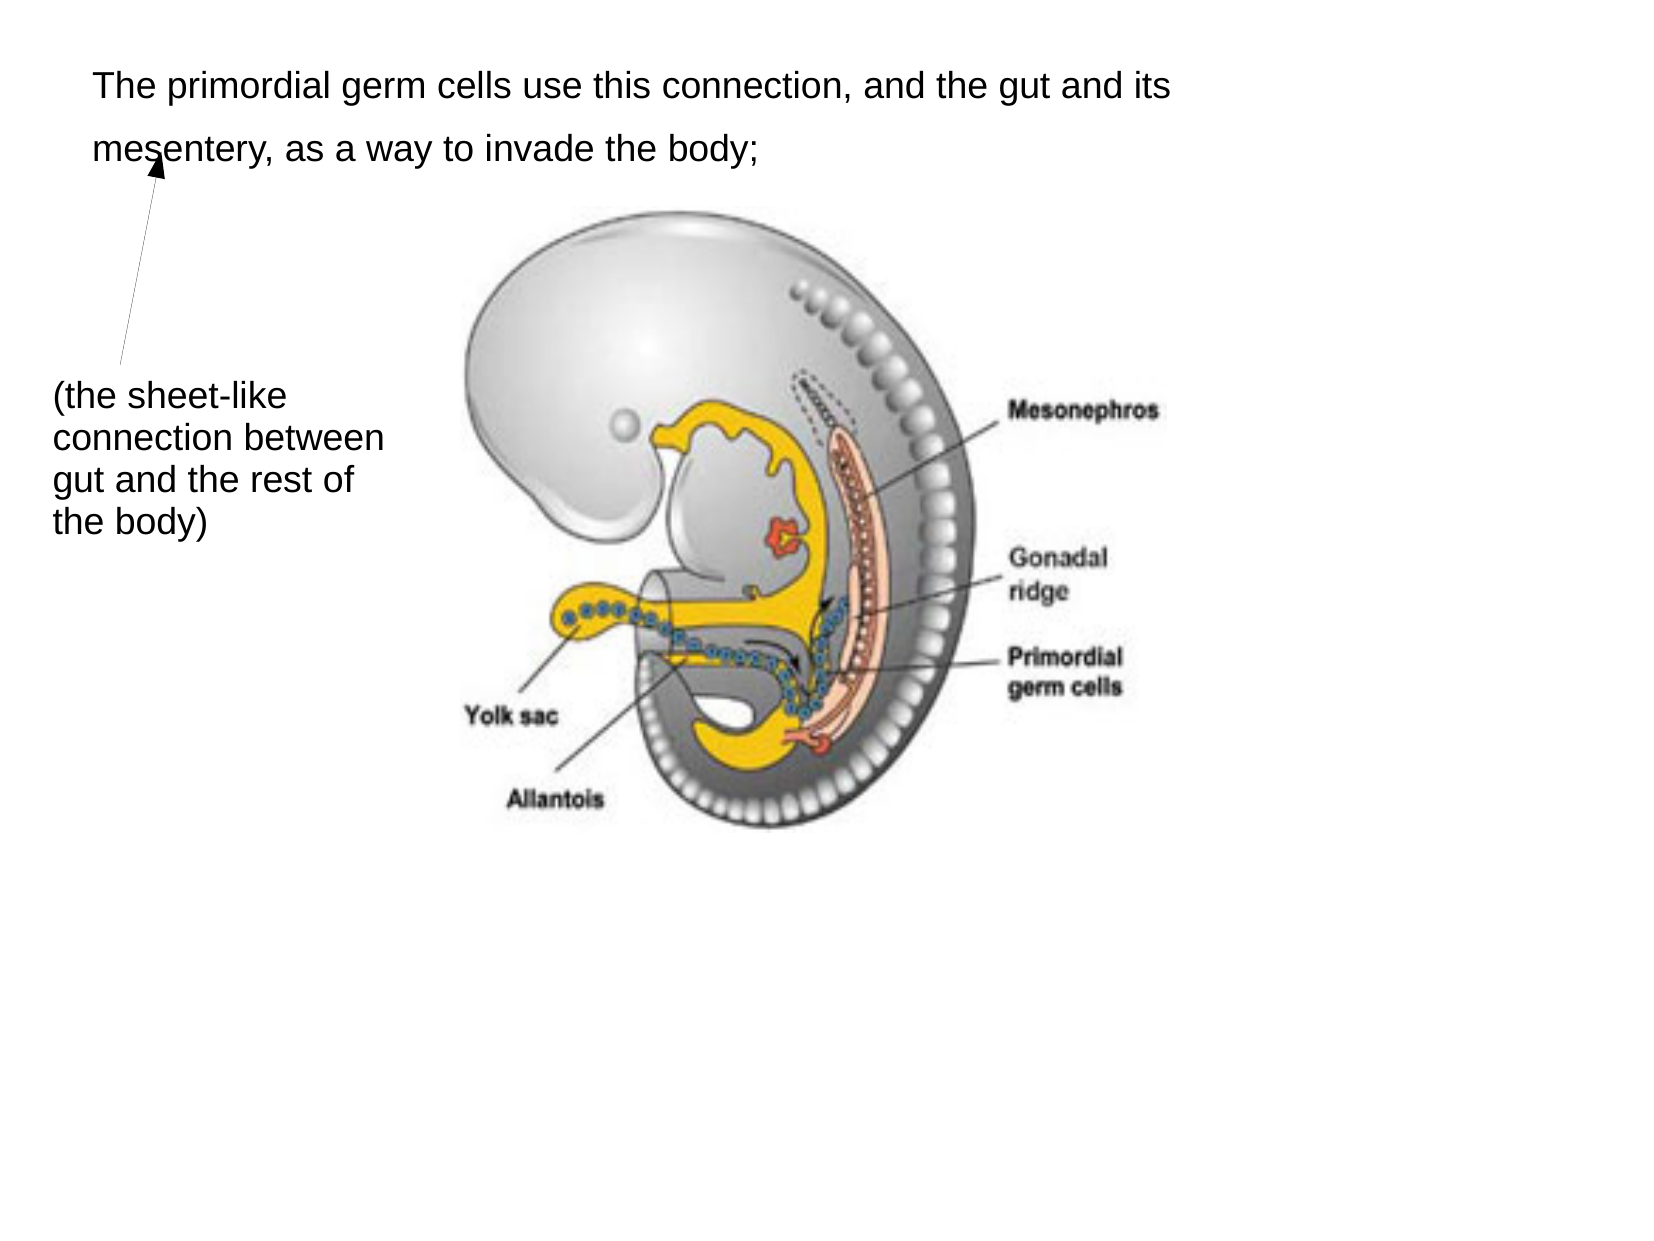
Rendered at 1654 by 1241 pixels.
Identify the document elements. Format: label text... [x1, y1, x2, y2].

picture [460, 206, 1167, 833]
text_box (the sheet-like connection between gut and the rest of the body) [37, 366, 426, 550]
text_box The primordial germ cells use this connection, and the gut and its mesentery, as a way to invade the body; [77, 36, 1221, 156]
